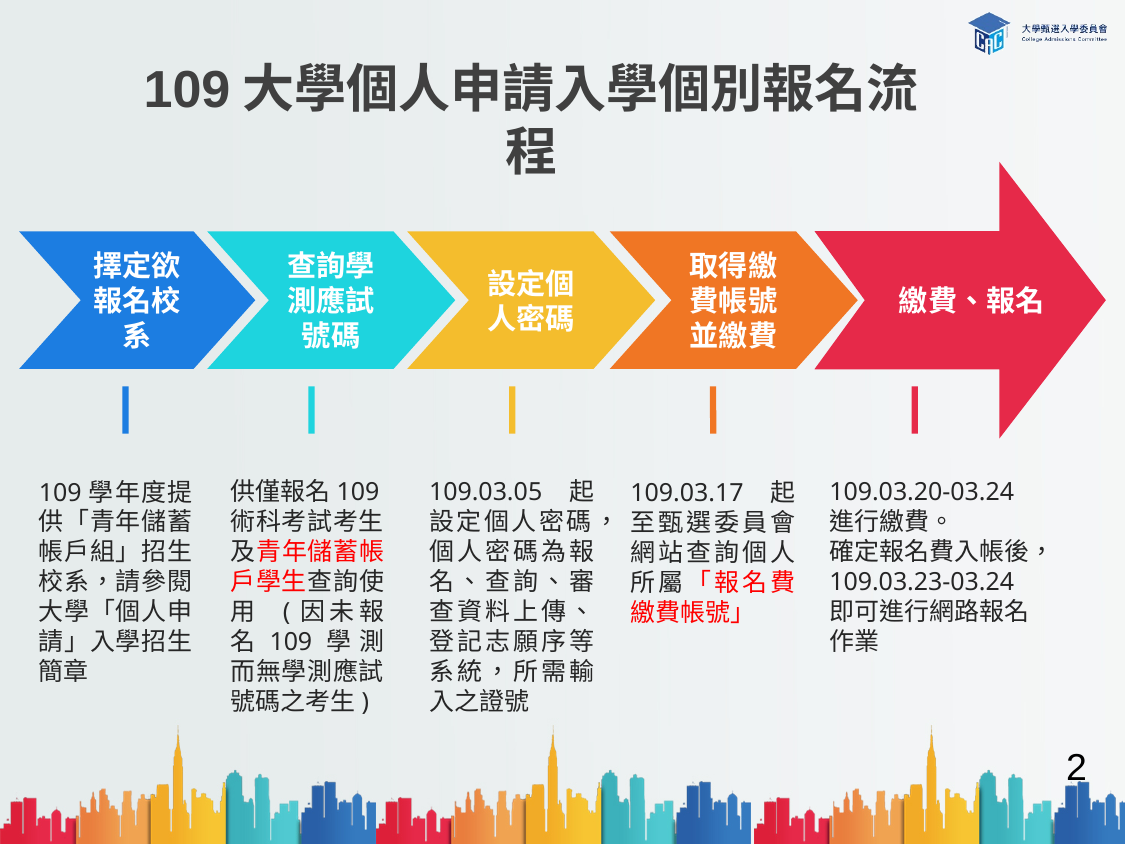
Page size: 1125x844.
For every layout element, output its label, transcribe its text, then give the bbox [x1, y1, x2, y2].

text_box 繳費、報名 [881, 275, 1063, 326]
text_box 109.03.05起設定個人密碼，個人密碼為報名、查詢、審查資料上傳、登記志願序等系統，所需輸入之證號 [414, 468, 610, 723]
text_box 109大學個人申請入學個別報名流程 [103, 48, 960, 188]
text_box 設定個人密碼 [407, 231, 656, 369]
text_box 109.03.17起至甄選委員會網站查詢個人所屬「報名費繳費帳號」 [615, 469, 811, 634]
text_box 擇定欲報名校系 [19, 231, 256, 369]
text_box 取得繳費帳號並繳費 [609, 231, 858, 369]
text_box 查詢學測應試號碼 [207, 231, 456, 369]
text_box 供僅報名109術科考試考生及青年儲蓄帳戶學生查詢使用 (因未報名109學測而無學測應試號碼之考生) [215, 468, 399, 723]
picture [0, 0, 1125, 844]
text_box 109學年度提供「青年儲蓄帳戶組」招生校系，請參閱大學「個人申請」入學招生簡章 [24, 468, 208, 694]
text_box 109.03.20-03.24進行繳費。 確定報名費入帳後，109.03.23-03.24即可進行網路報名作業 [814, 468, 1045, 664]
text_box [814, 161, 1106, 439]
